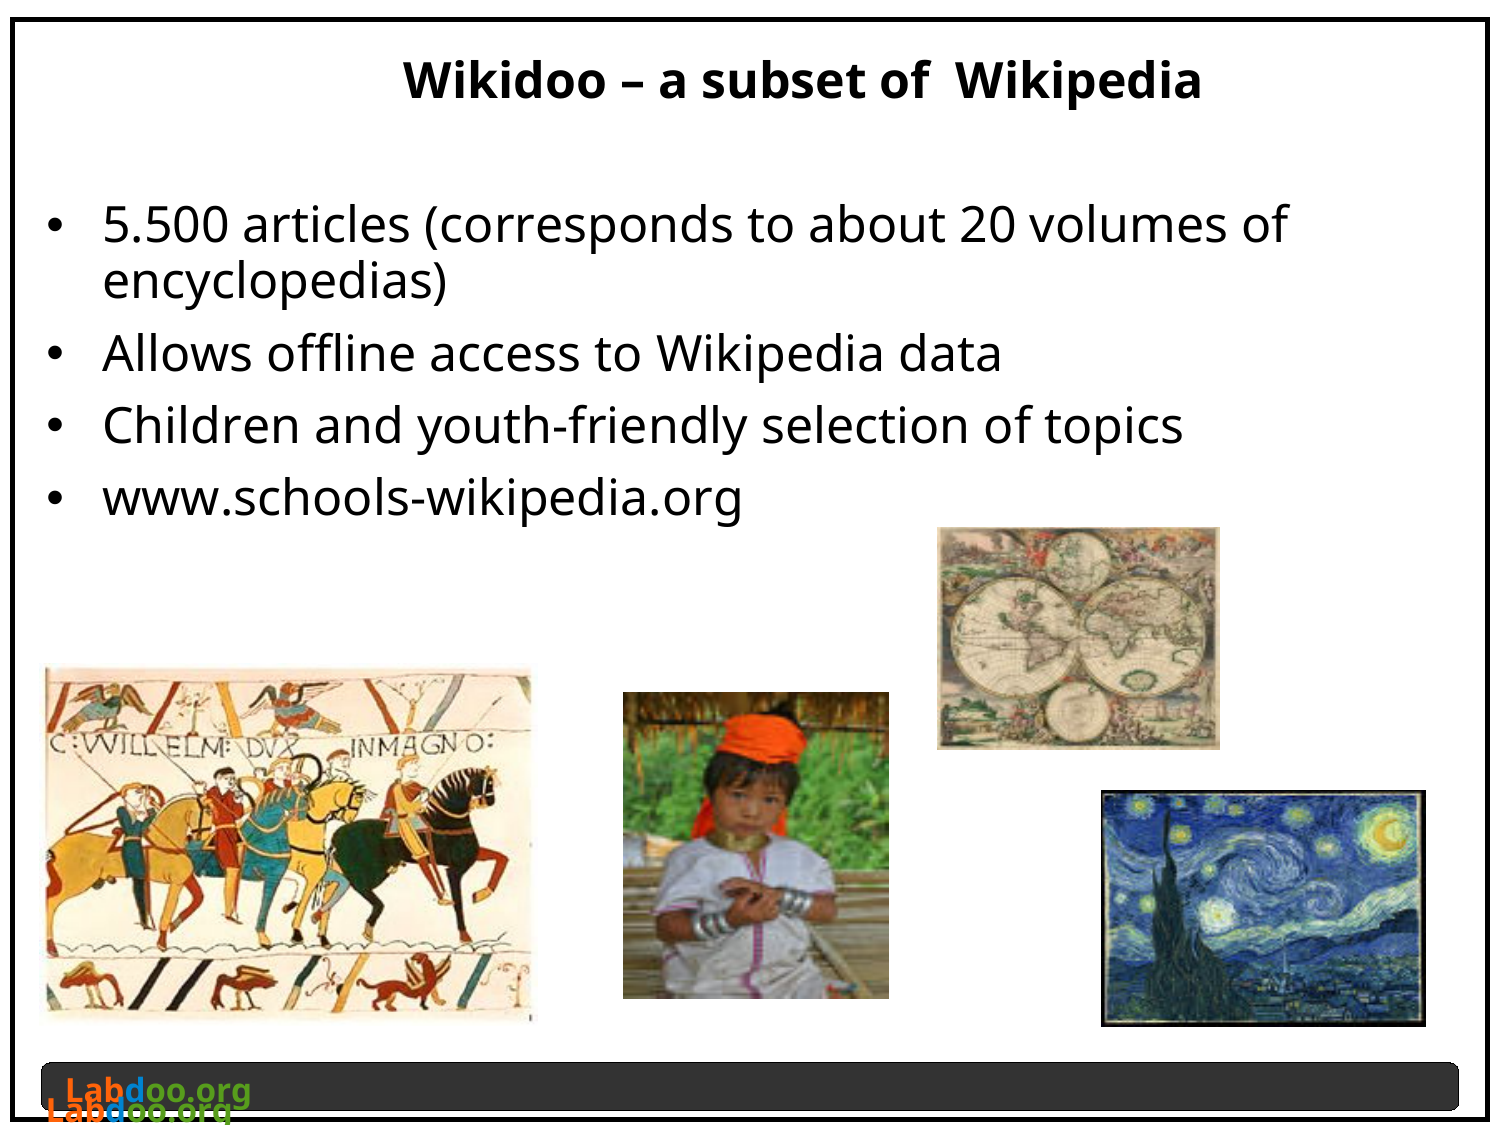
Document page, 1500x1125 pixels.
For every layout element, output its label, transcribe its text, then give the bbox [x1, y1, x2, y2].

text_box Wikidoo – a subset of Wikipedia 5.500 articles (corresponds to about 20 volumes of encyclopedias) Allows offline access to Wikipedia data Children and youth-friendly selection of topics www.schools-wikipedia.org [46, 49, 1500, 1052]
picture [623, 692, 889, 999]
picture [937, 527, 1220, 751]
picture [1101, 790, 1426, 1027]
picture [39, 663, 538, 1026]
text_box Labdoo.org [19, 1068, 1096, 1125]
